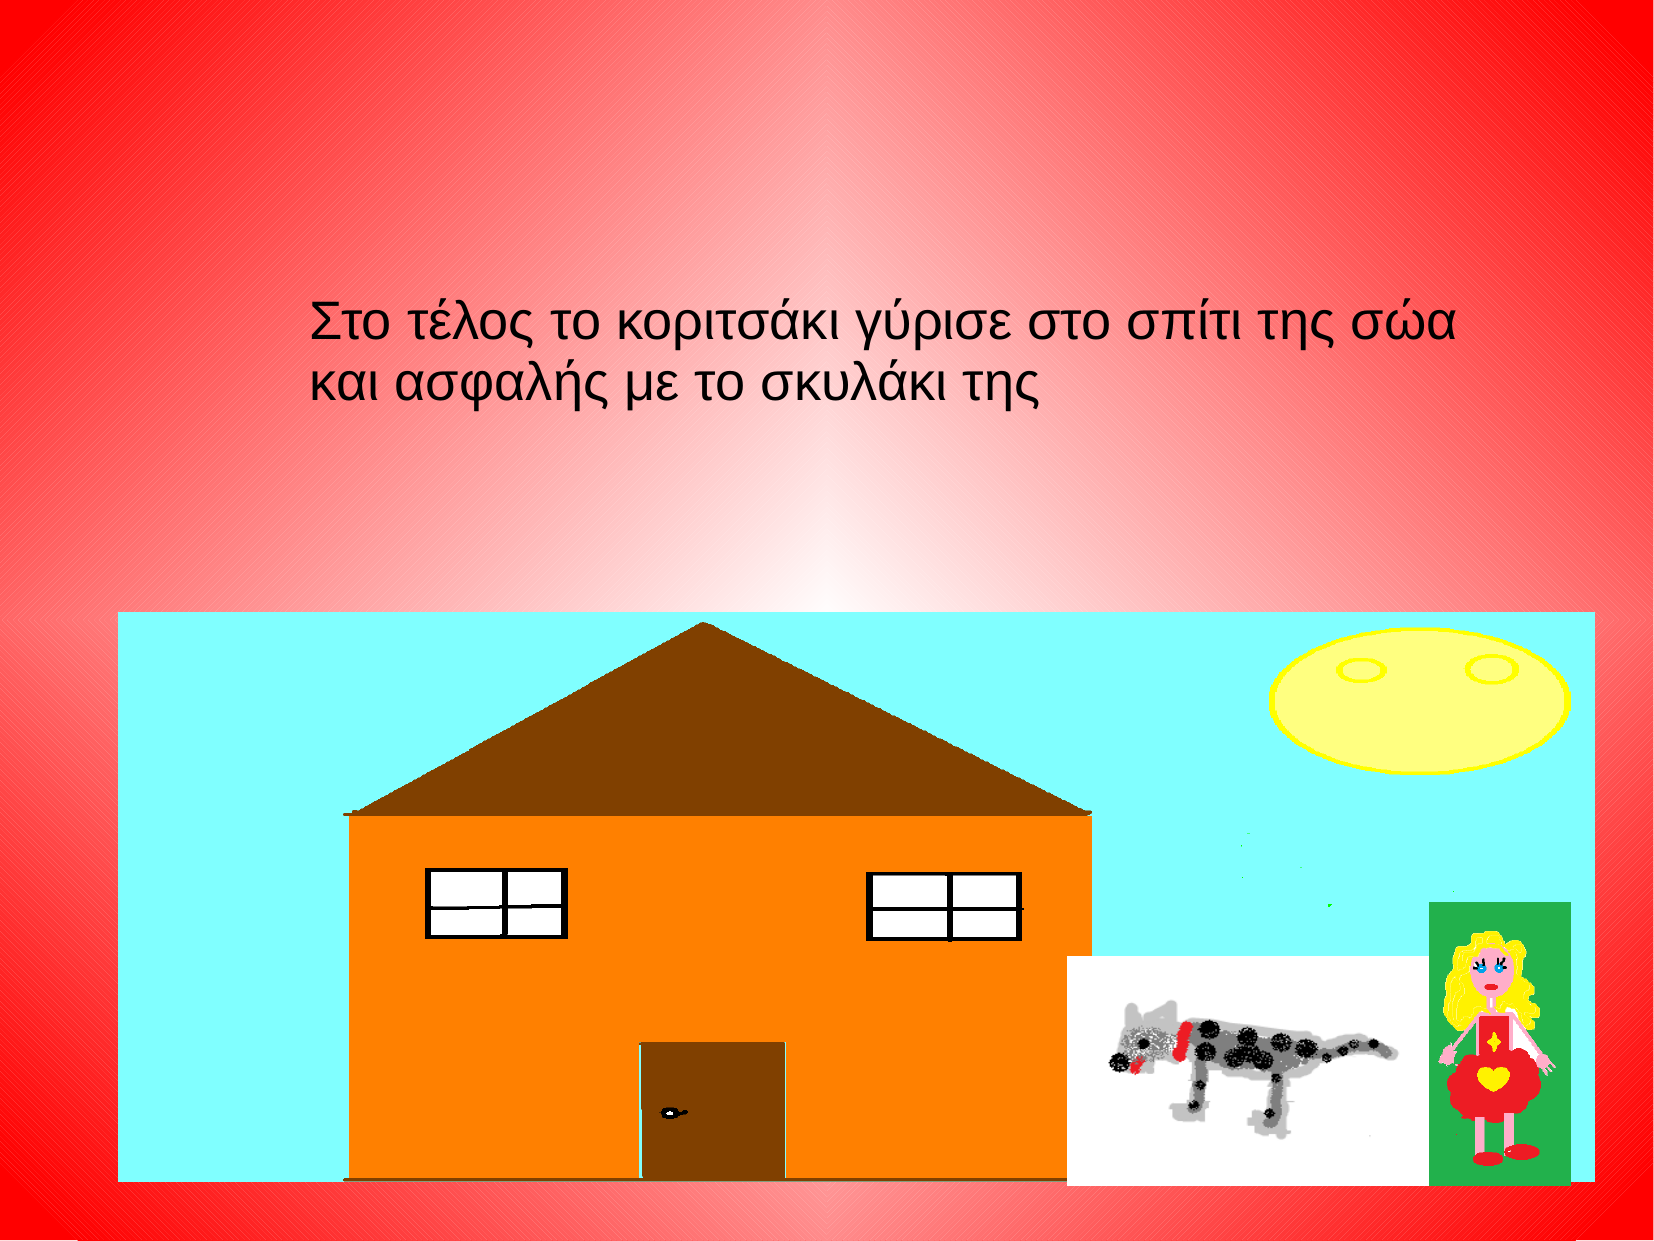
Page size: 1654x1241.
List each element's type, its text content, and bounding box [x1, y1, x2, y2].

picture [118, 612, 1595, 1186]
text_box Στο τέλος το κοριτσάκι γύρισε στο σπίτι της σώα και ασφαλής με το σκυλάκι της [295, 283, 1512, 420]
